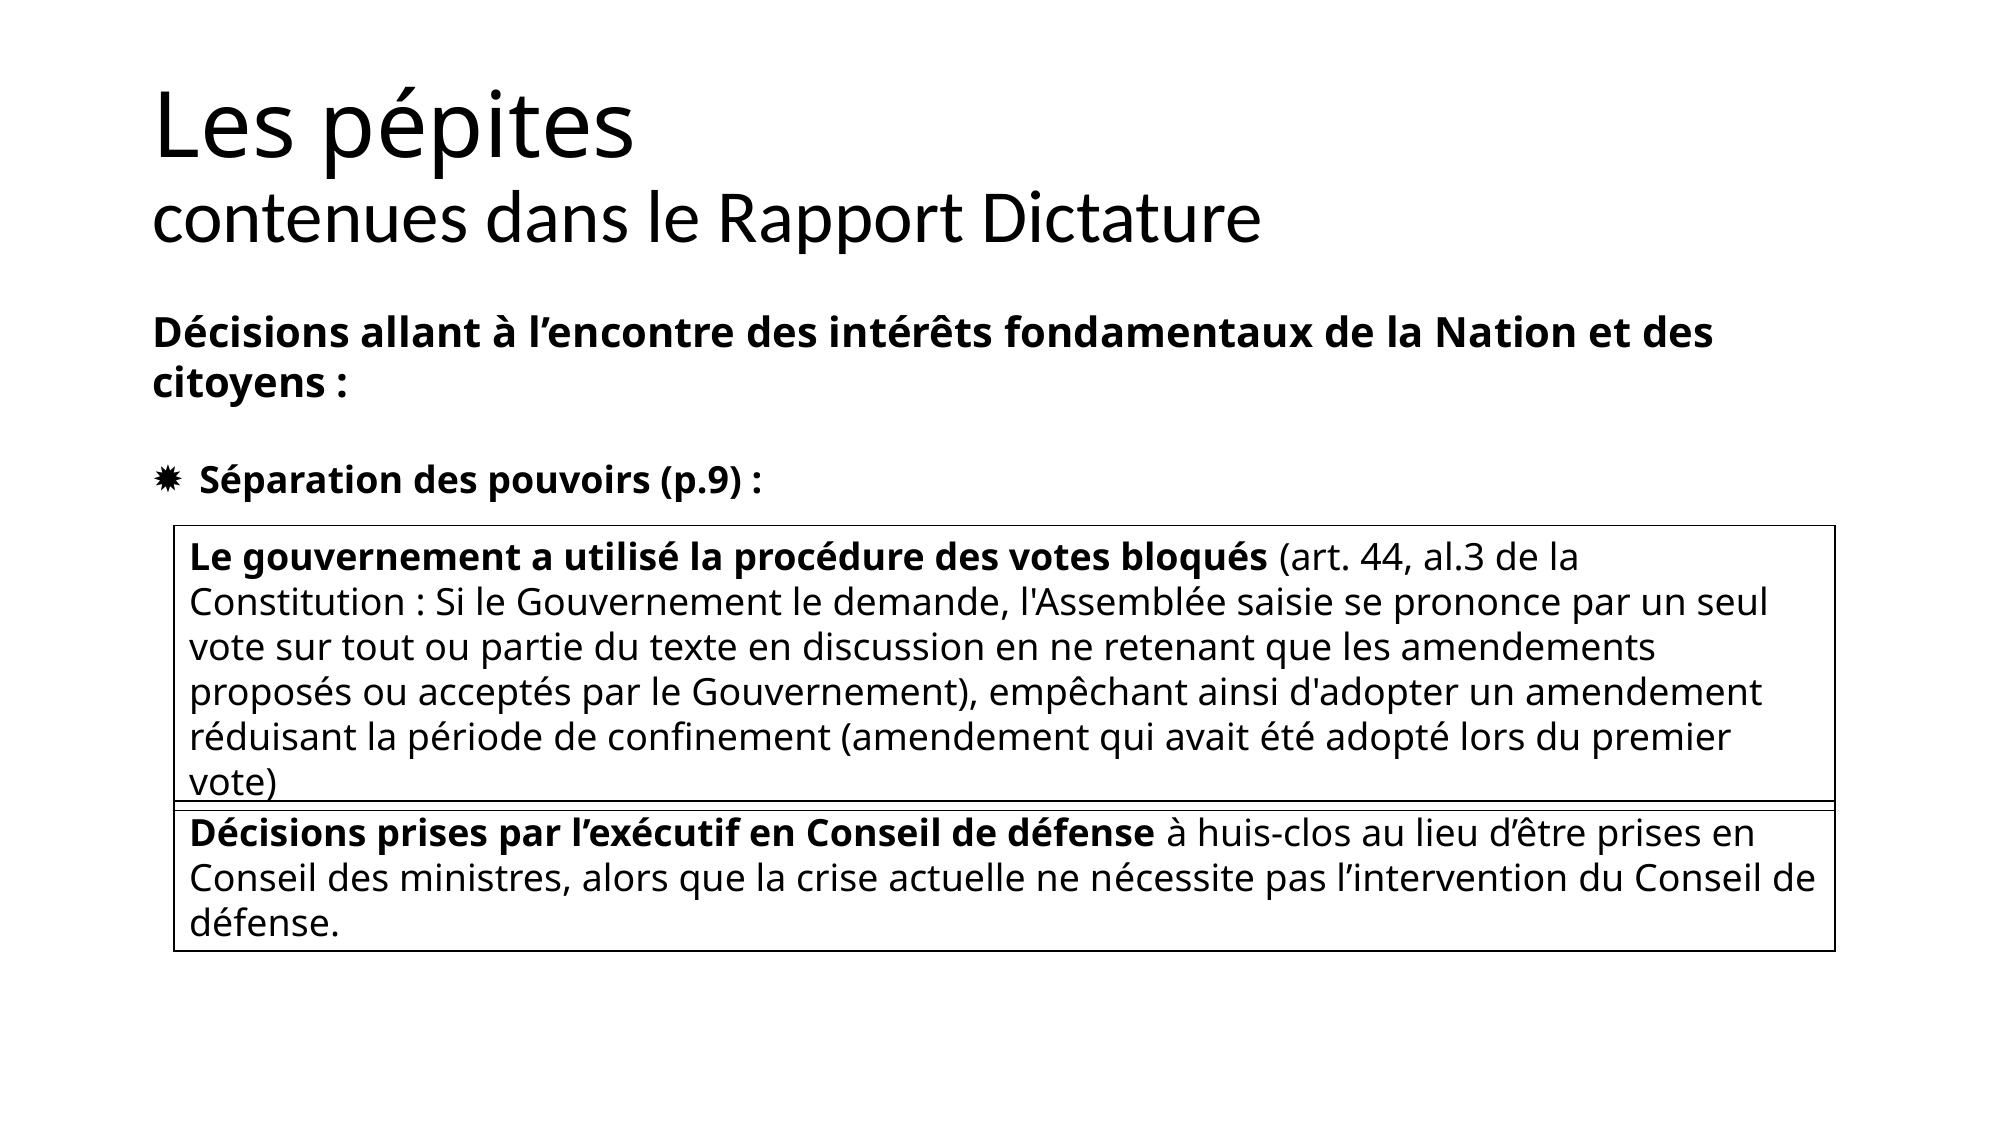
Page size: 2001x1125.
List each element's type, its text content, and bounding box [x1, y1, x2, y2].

text_box Le gouvernement a utilisé la procédure des votes bloqués (art. 44, al.3 de la Constitution : Si le Gouvernement le demande, l'Assemblée saisie se prononce par un seul vote sur tout ou partie du texte en discussion en ne retenant que les amendements proposés ou acceptés par le Gouvernement), empêchant ainsi d'adopter un amendement réduisant la période de confinement (amendement qui avait été adopté lors du premier vote) [174, 525, 1835, 768]
title Les pépites contenues dans le Rapport Dictature [137, 59, 1863, 278]
text_box Décisions allant à l’encontre des intérêts fondamentaux de la Nation et des citoyens : [137, 298, 1885, 365]
text_box Séparation des pouvoirs (p.9) : [137, 448, 1138, 510]
text_box Décisions prises par l’exécutif en Conseil de défense à huis-clos au lieu d’être prises en Conseil des ministres, alors que la crise actuelle ne nécessite pas l’intervention du Conseil de défense. [174, 800, 1835, 907]
